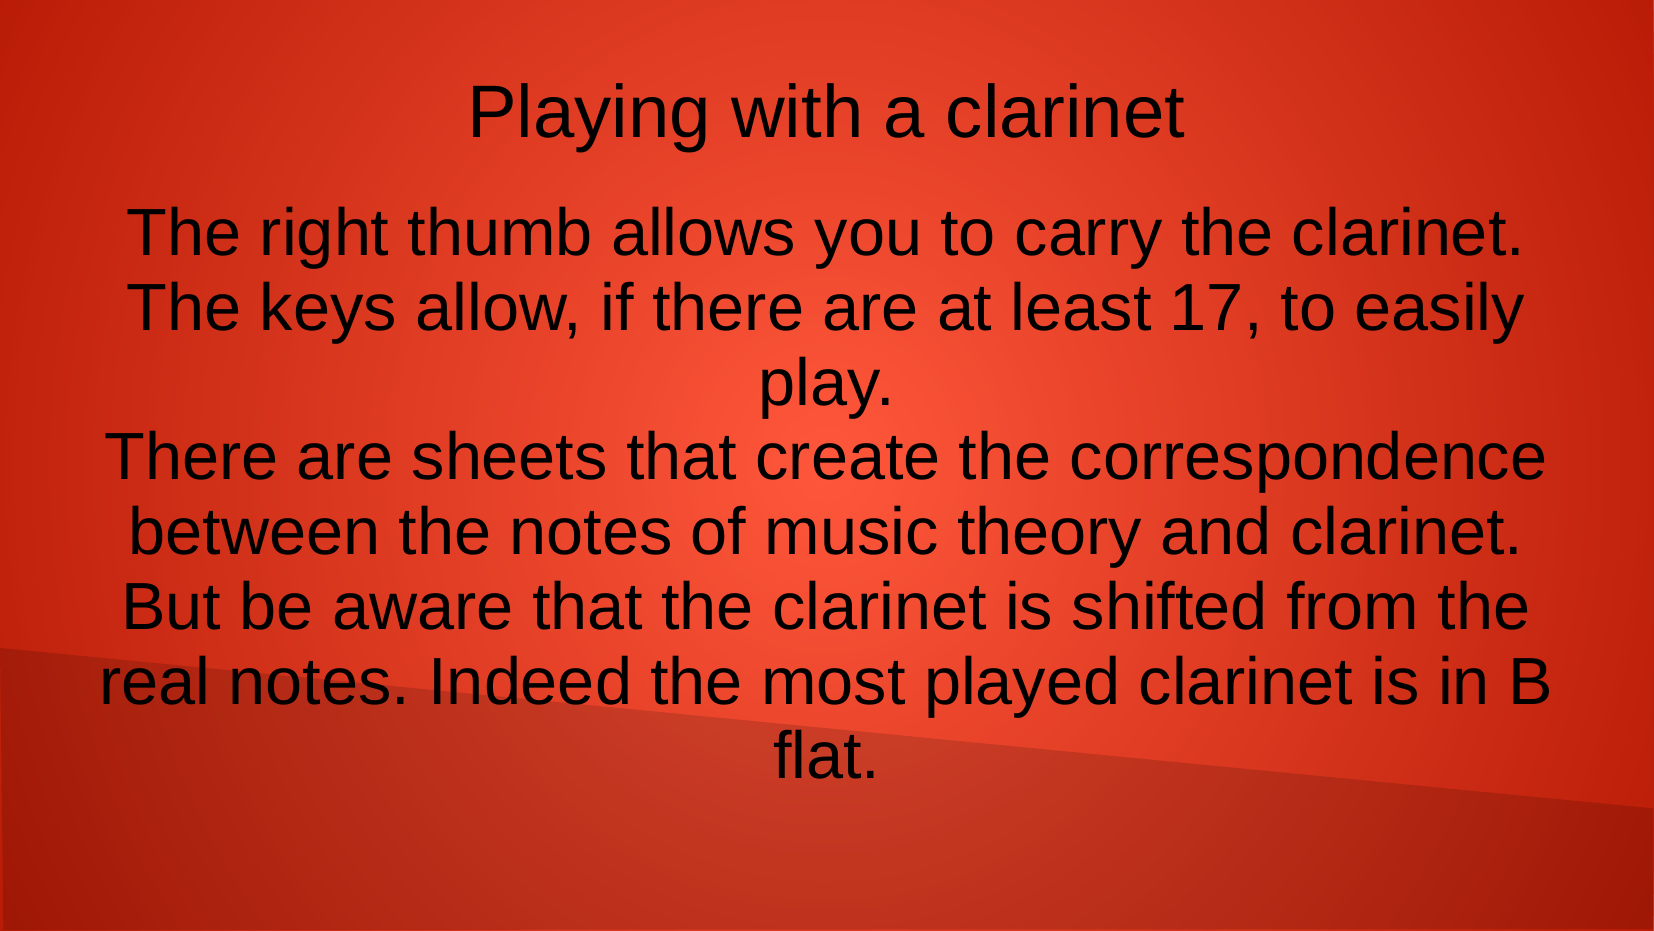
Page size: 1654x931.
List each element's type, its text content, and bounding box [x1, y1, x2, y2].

title Playing with a clarinet [82, 35, 1571, 189]
subtitle The right thumb allows you to carry the clarinet. The keys allow, if there are at least 17, to easily play. There are sheets that create the correspondence between the notes of music theory and clarinet. But be aware that the clarinet is shifted from the real notes. Indeed the most played clarinet is in B flat. [82, 195, 1571, 794]
